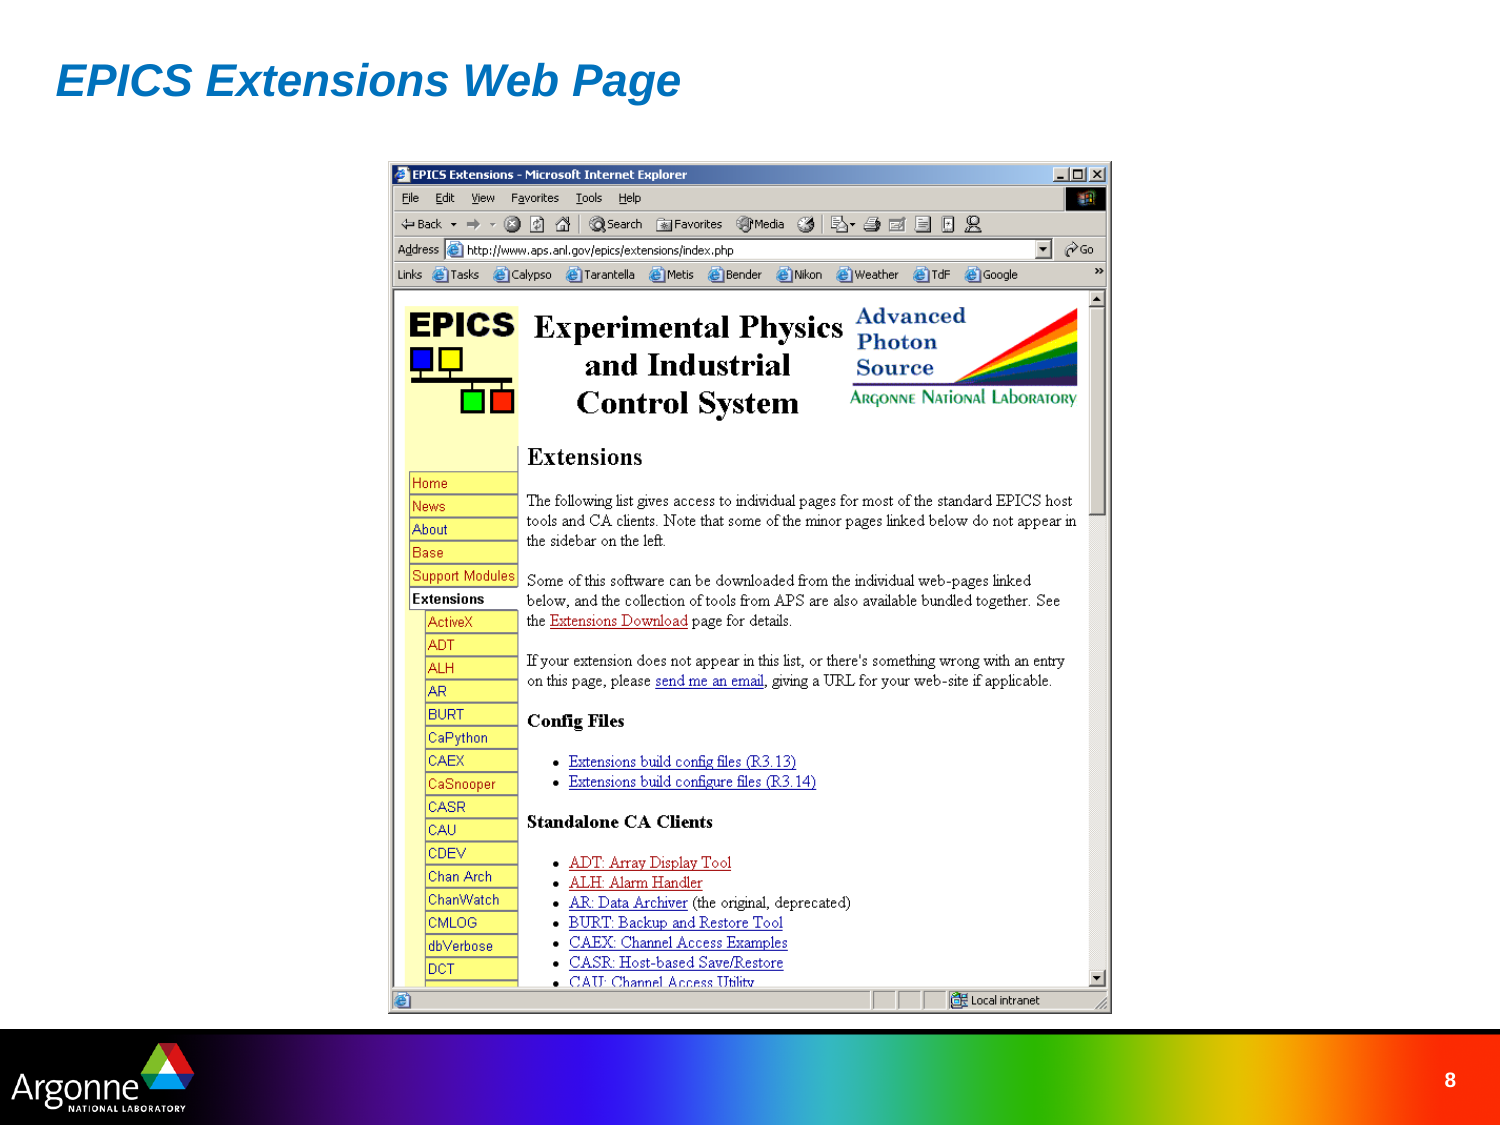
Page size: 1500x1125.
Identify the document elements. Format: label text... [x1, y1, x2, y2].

picture [0, 1029, 1500, 1125]
title EPICS Extensions Web Page [55, 48, 1361, 118]
picture [388, 161, 1112, 1014]
